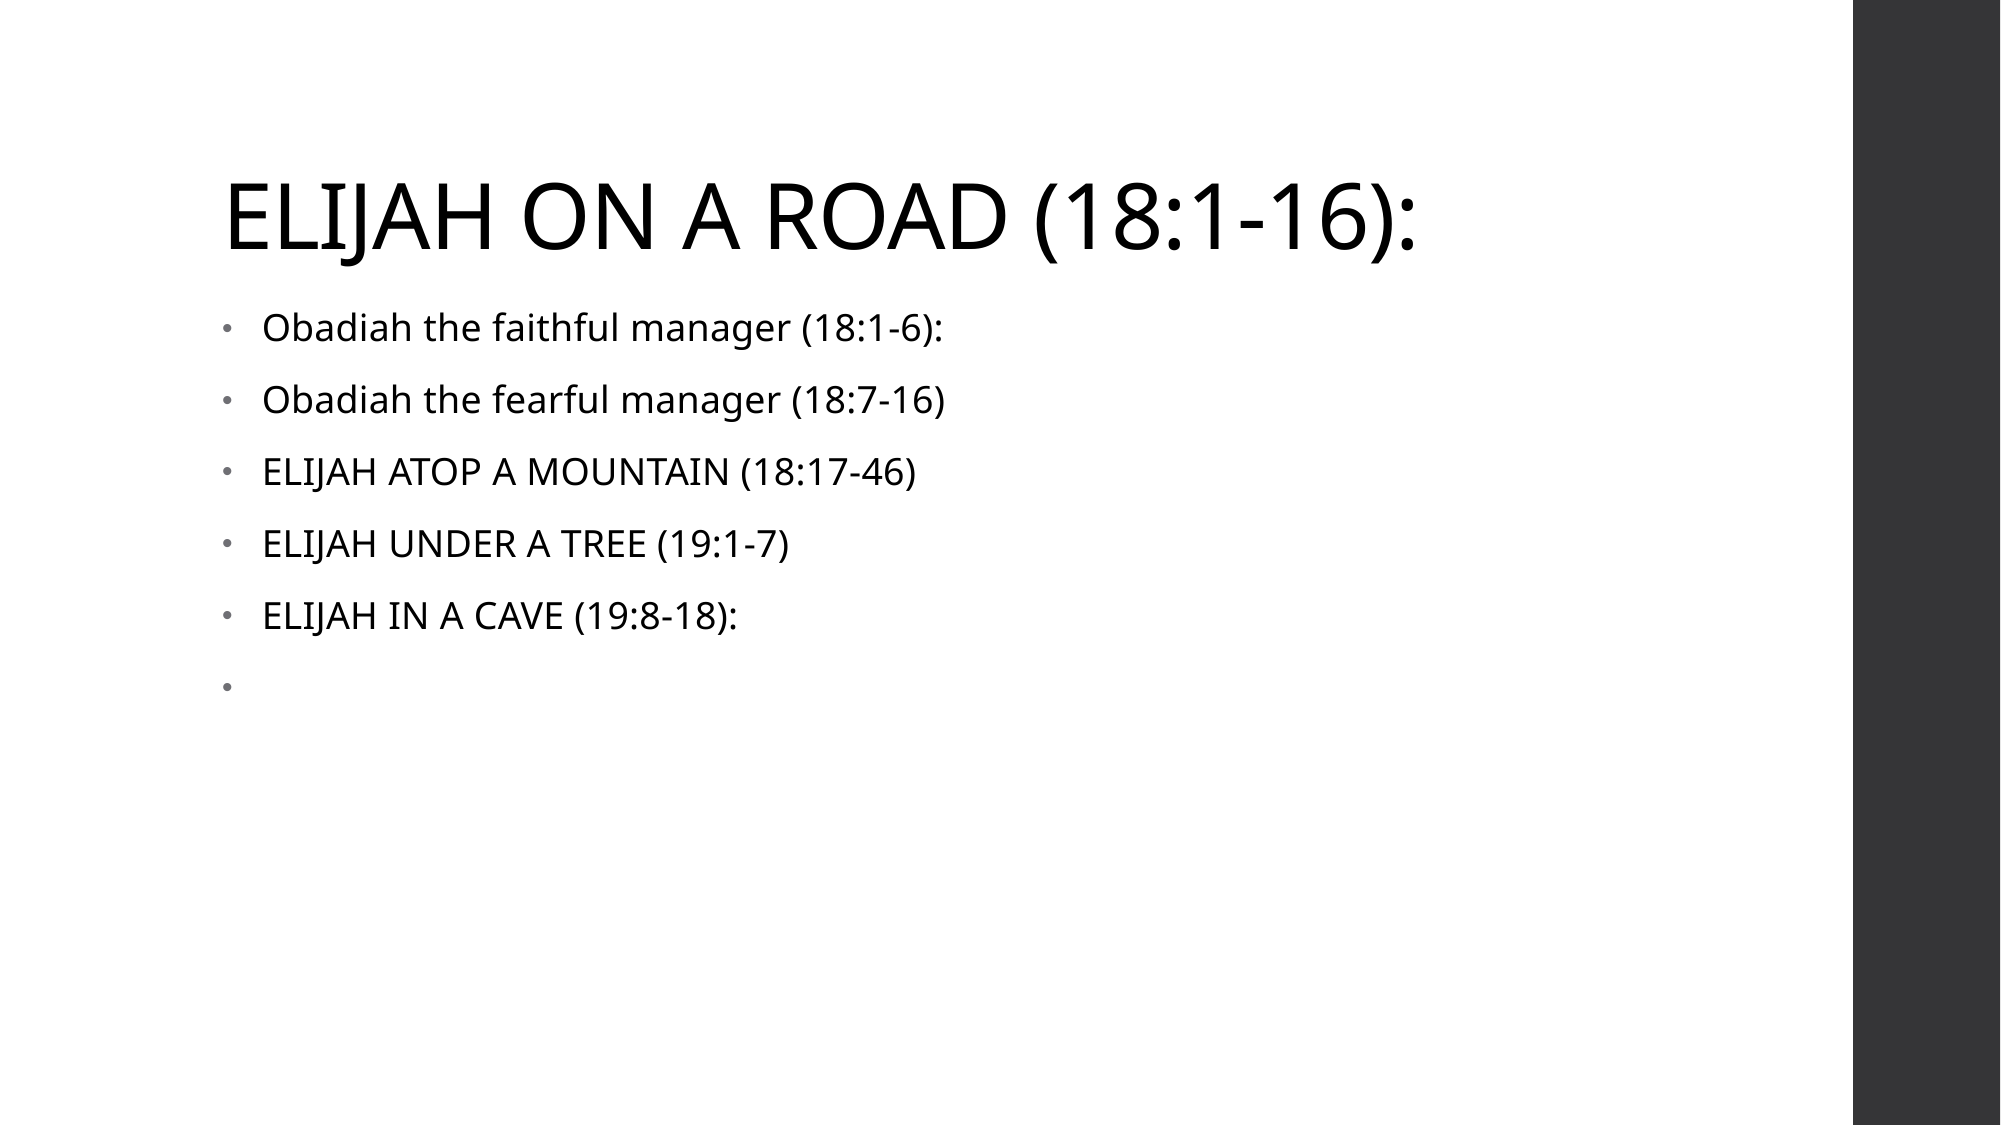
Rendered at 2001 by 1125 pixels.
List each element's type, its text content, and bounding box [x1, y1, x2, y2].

title ELIJAH ON A ROAD (18:1-16): [206, 60, 1797, 278]
list Obadiah the faithful manager (18:1-6): Obadiah the fearful manager (18:7-16) ELIJAH ATOP A MOUNTAIN (18:17-46) ELIJAH UNDER A TREE (19:1-7) ELIJAH IN A CAVE (19:8-18): [206, 299, 1617, 1014]
